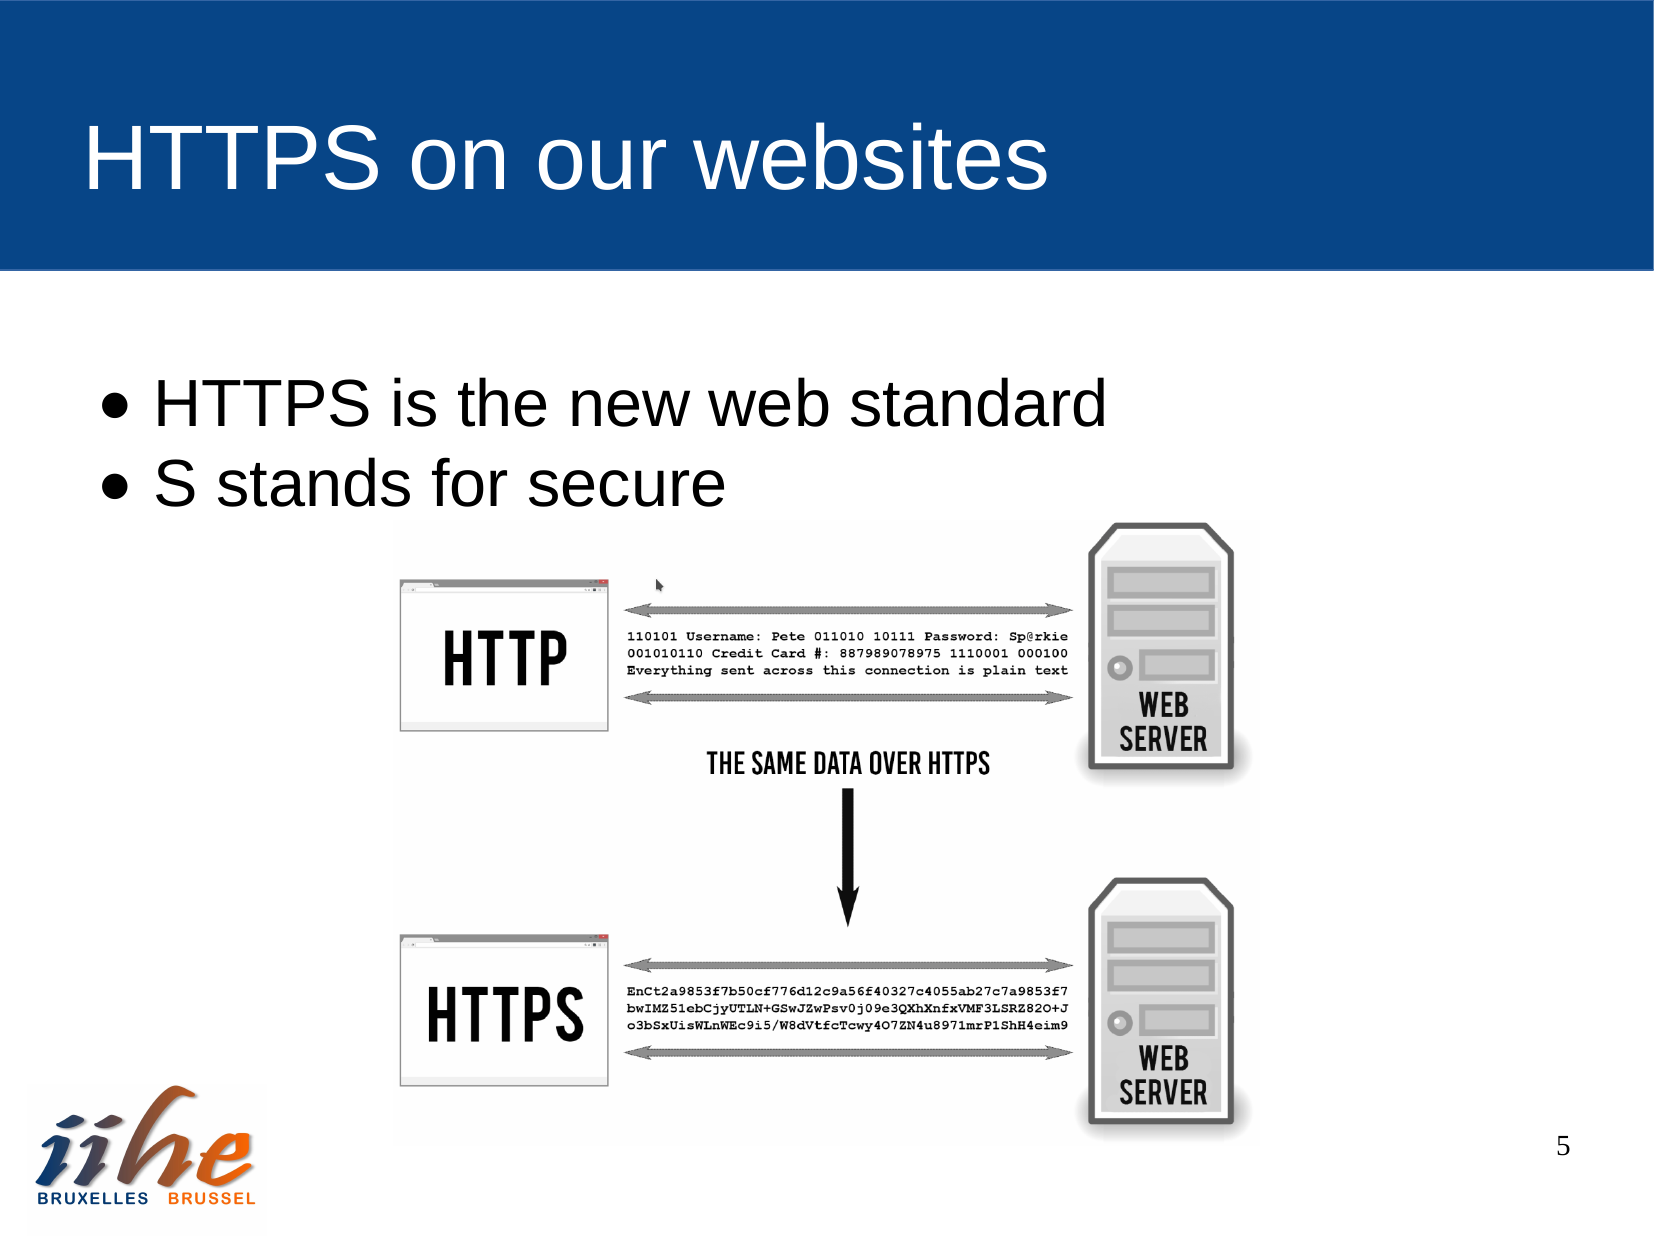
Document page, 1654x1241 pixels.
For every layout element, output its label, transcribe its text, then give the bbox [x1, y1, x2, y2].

picture [27, 1084, 267, 1236]
picture [393, 520, 1260, 1146]
text_box HTTPS is the new web standard S stands for secure [82, 359, 1571, 1010]
text_box HTTPS on our websites [82, 49, 1571, 257]
